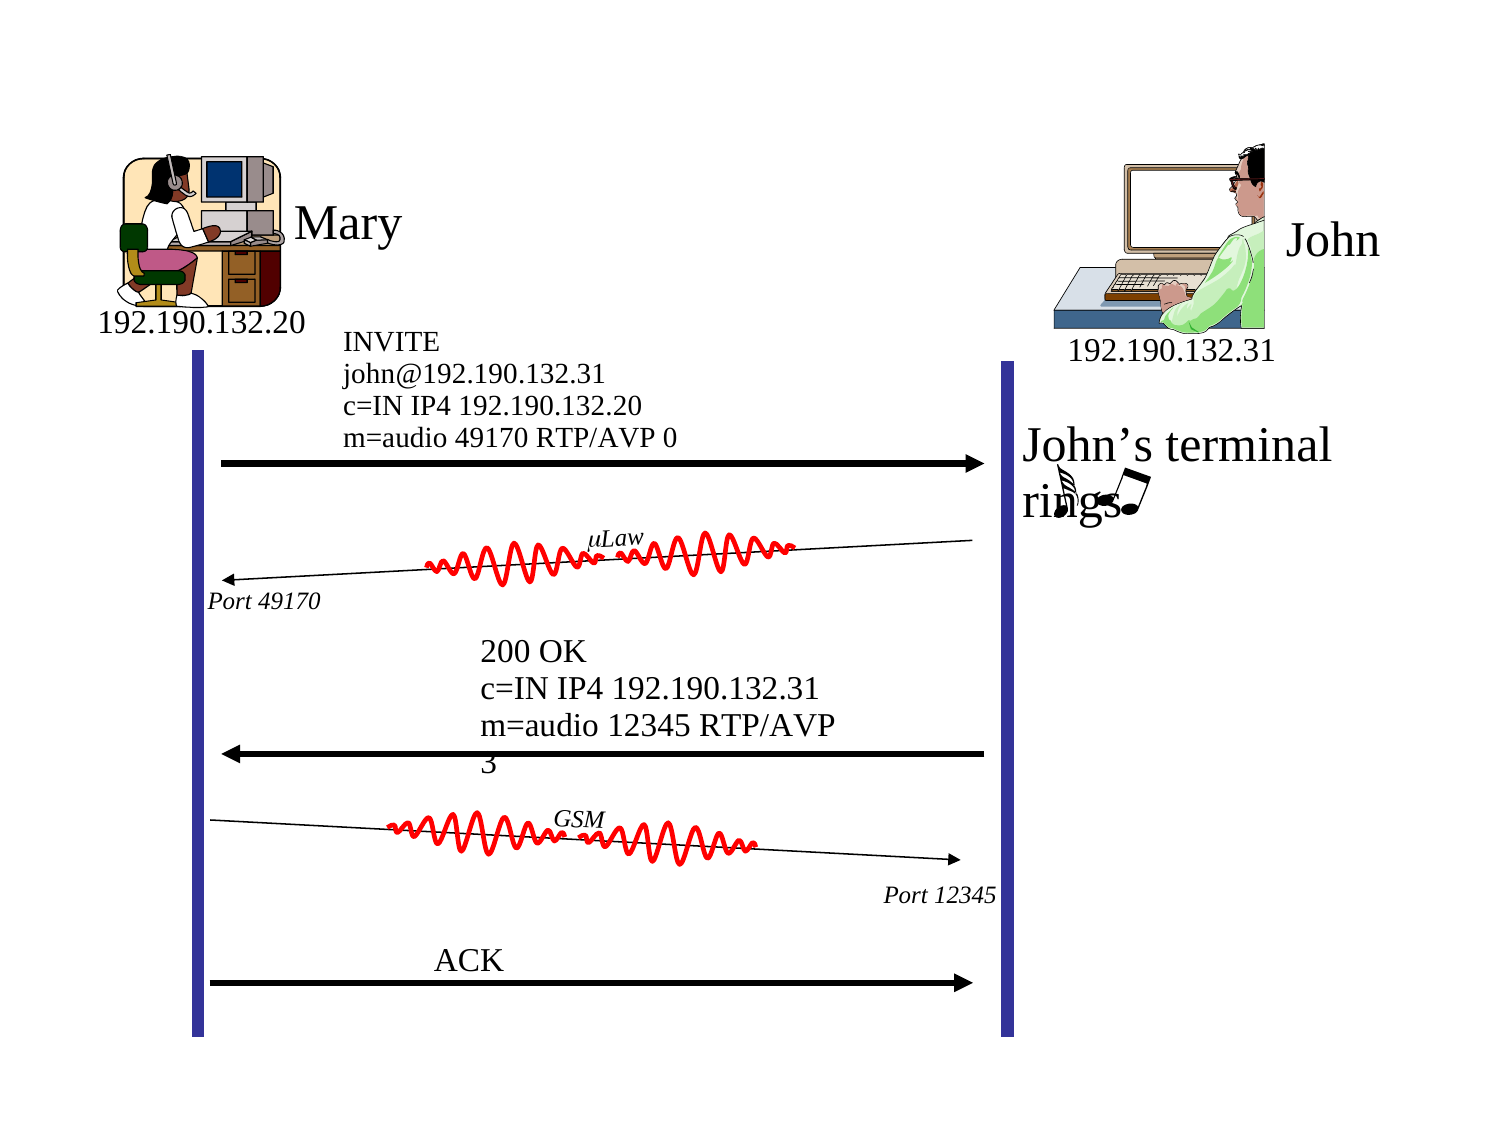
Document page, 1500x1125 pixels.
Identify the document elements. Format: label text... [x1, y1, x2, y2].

text_box GSM [537, 796, 621, 843]
text_box Port 12345 [868, 873, 1012, 917]
picture [117, 154, 287, 296]
text_box INVITE john@192.190.132.31 c=IN IP4 192.190.132.20 m=audio 49170 RTP/AVP 0 [328, 317, 694, 462]
text_box 200 OK c=IN IP4 192.190.132.31 m=audio 12345 RTP/AVP 3 [465, 625, 876, 790]
text_box 192.190.132.20 [82, 296, 322, 349]
text_box ACK [419, 933, 520, 987]
text_box John’s terminal rings [1014, 409, 1460, 536]
text_box 192.190.132.31 [1052, 324, 1292, 377]
text_box Port 49170 [192, 579, 336, 623]
picture [1053, 143, 1265, 324]
text_box John [1271, 203, 1396, 275]
text_box Law [569, 502, 670, 565]
text_box Mary [279, 186, 418, 258]
